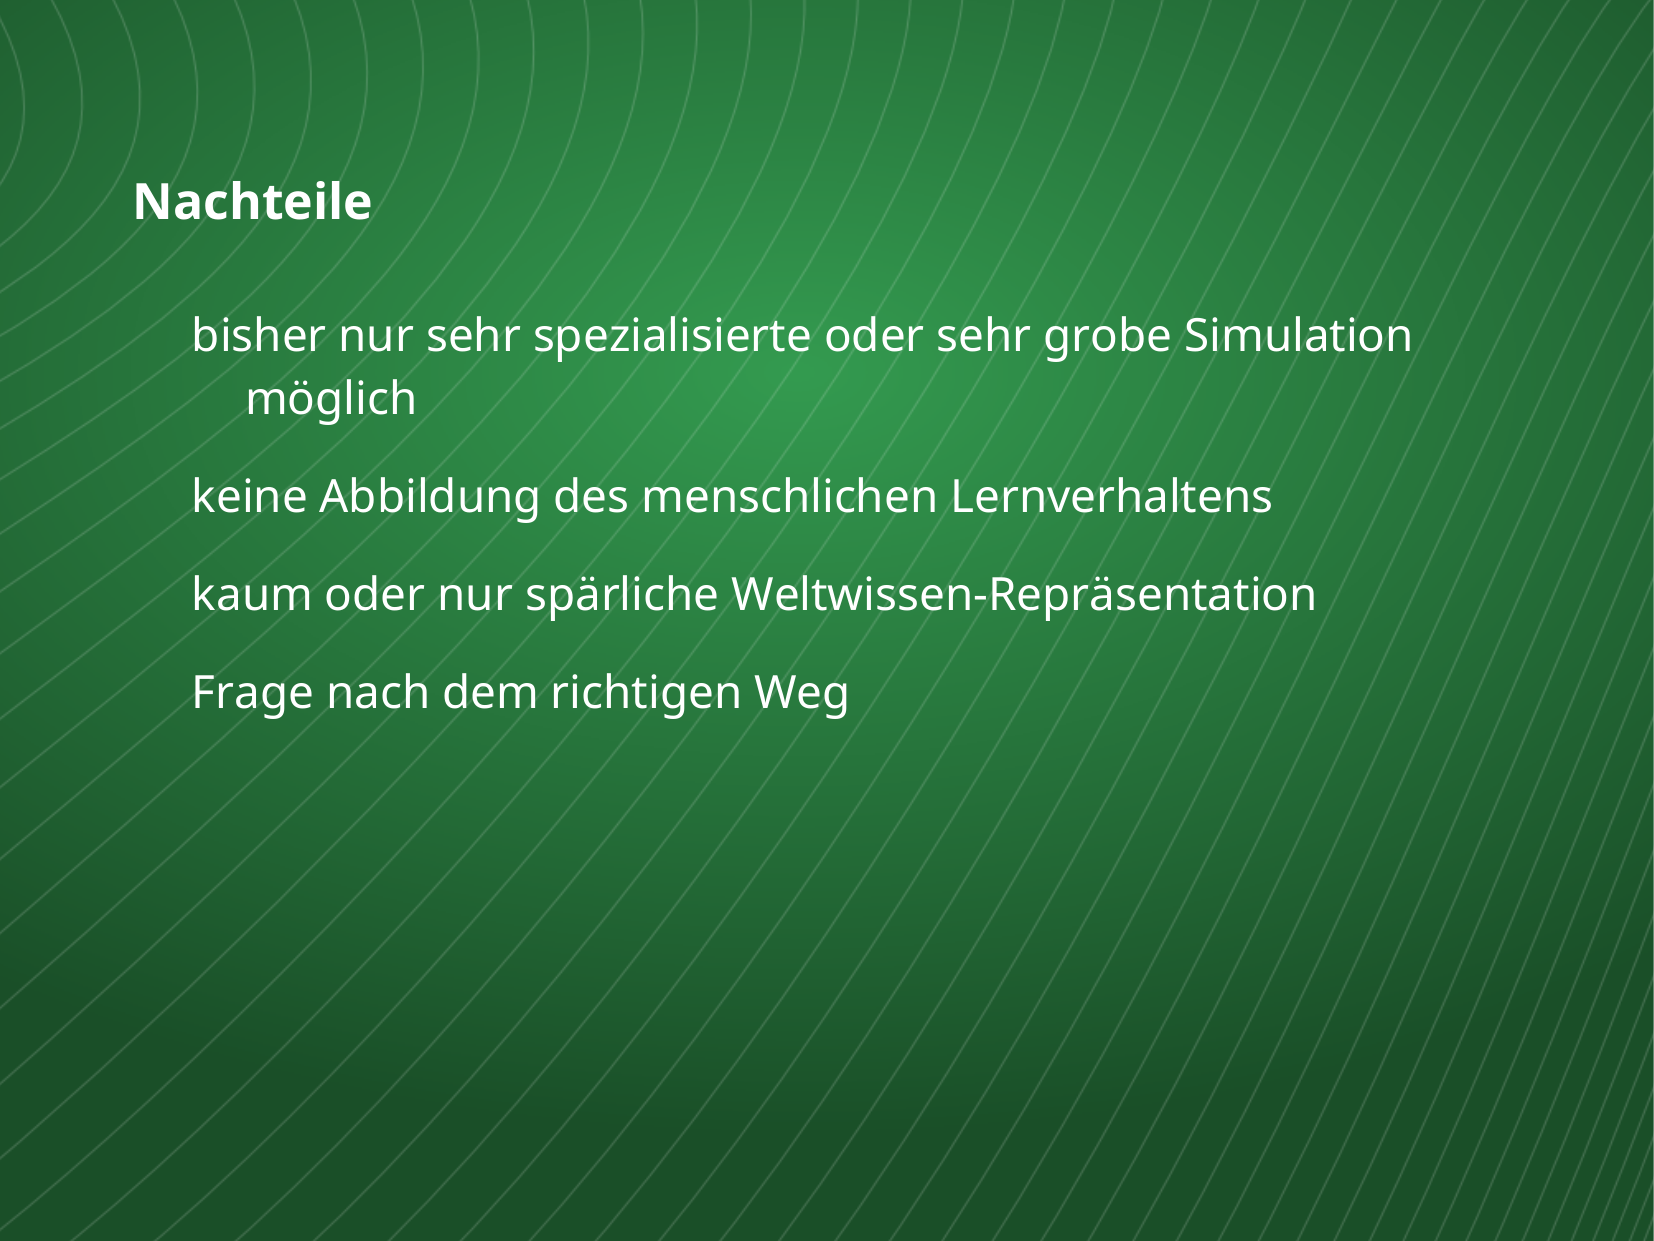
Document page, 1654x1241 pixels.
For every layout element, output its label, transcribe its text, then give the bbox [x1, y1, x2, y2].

text_box bisher nur sehr spezialisierte oder sehr grobe Simulation möglich keine Abbildung des menschlichen Lernverhaltens kaum oder nur spärliche Weltwissen-Repräsentation Frage nach dem richtigen Weg [177, 295, 1506, 702]
text_box Nachteile [118, 158, 370, 237]
picture [0, 0, 1654, 1241]
